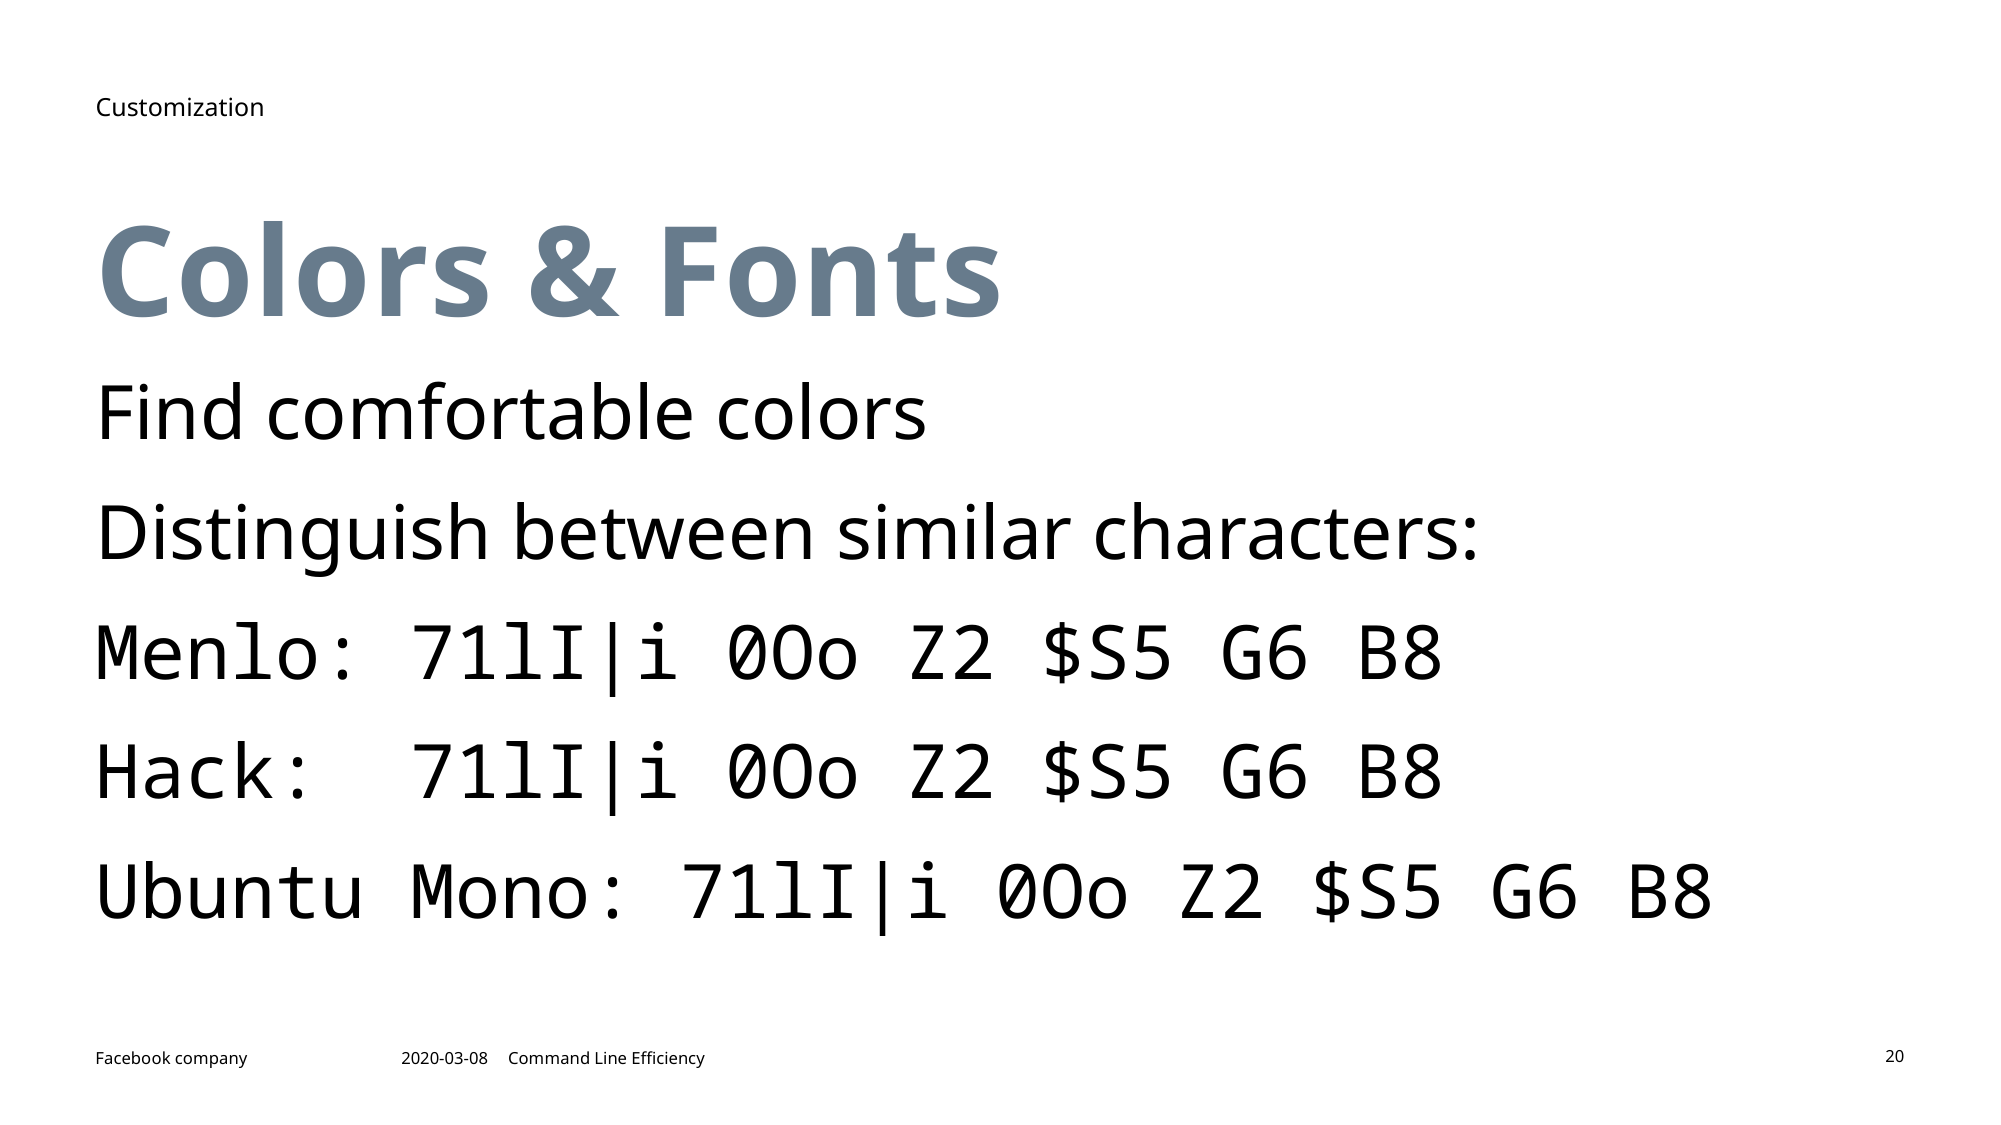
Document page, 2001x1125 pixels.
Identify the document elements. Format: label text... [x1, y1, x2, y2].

footer Command Line Efficiency [508, 1047, 1294, 1068]
slide_number <number> [1840, 1047, 1905, 1068]
list Customization [95, 88, 988, 119]
slide_number 2020-03-08 [401, 1047, 508, 1068]
list Find comfortable colors Distinguish between similar characters: Menlo: 71lI|i 0Oo Z2 $S5 G6 B8 Hack: 71lI|i 0Oo Z2 $S5 G6 B8 Ubuntu Mono: 71lI|i 0Oo Z2 $S5 G6 B8 [95, 355, 1905, 820]
title Colors & Fonts [95, 176, 1905, 333]
